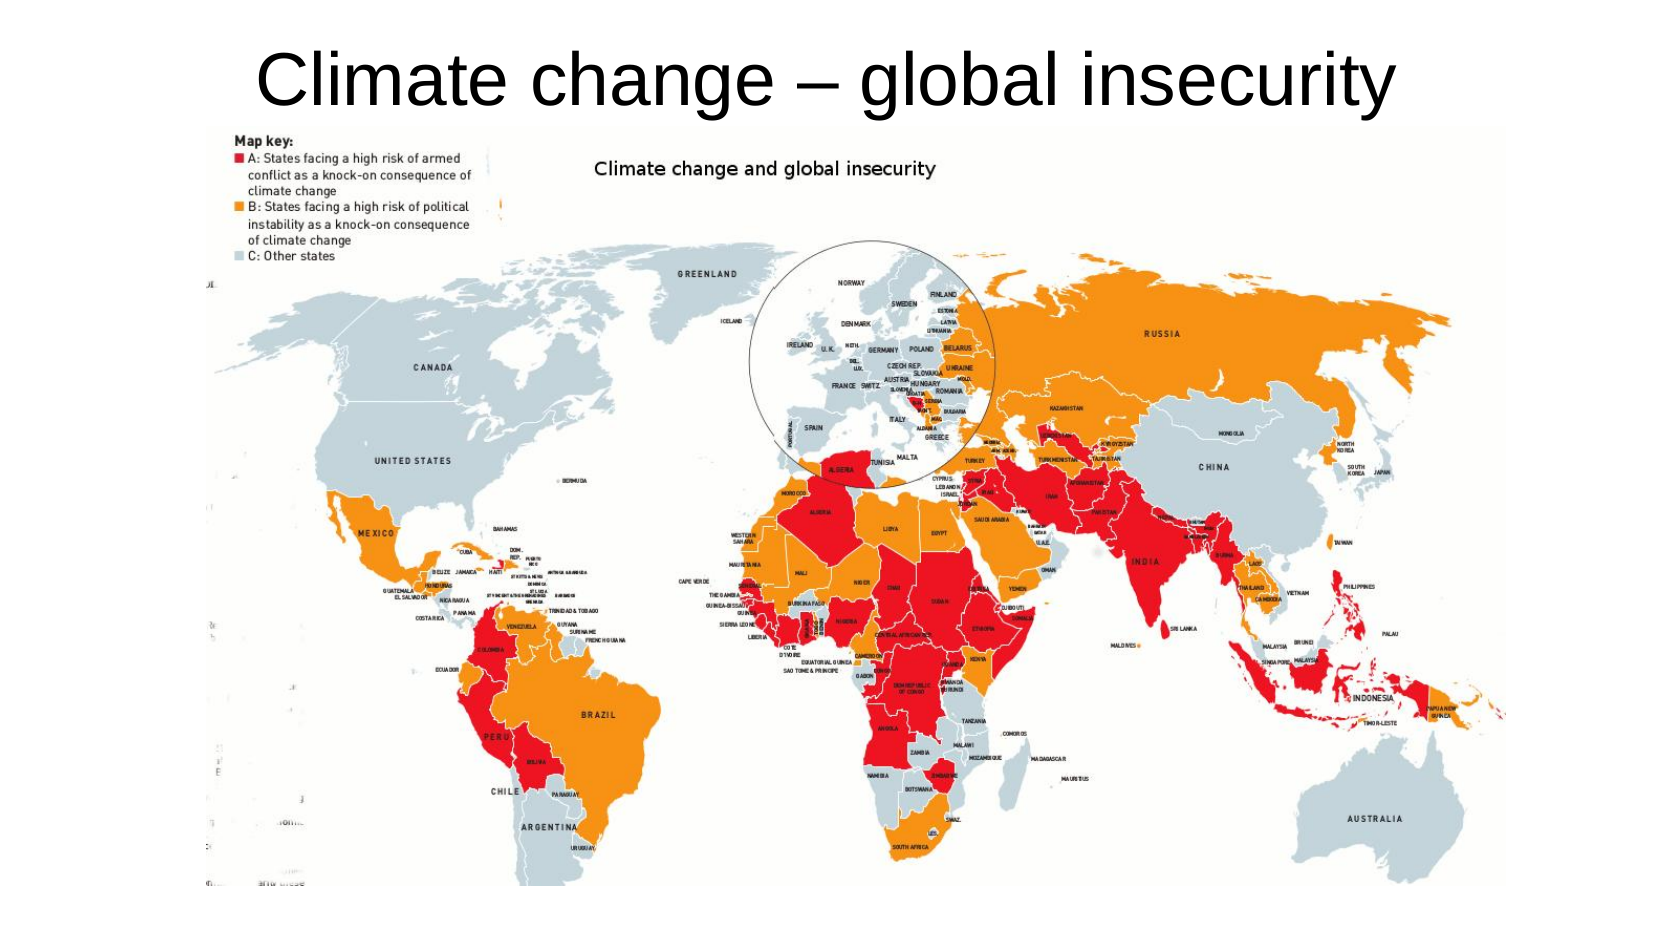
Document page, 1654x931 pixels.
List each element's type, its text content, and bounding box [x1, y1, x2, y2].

title Climate change – global insecurity [0, 0, 1654, 159]
picture [206, 126, 1506, 886]
